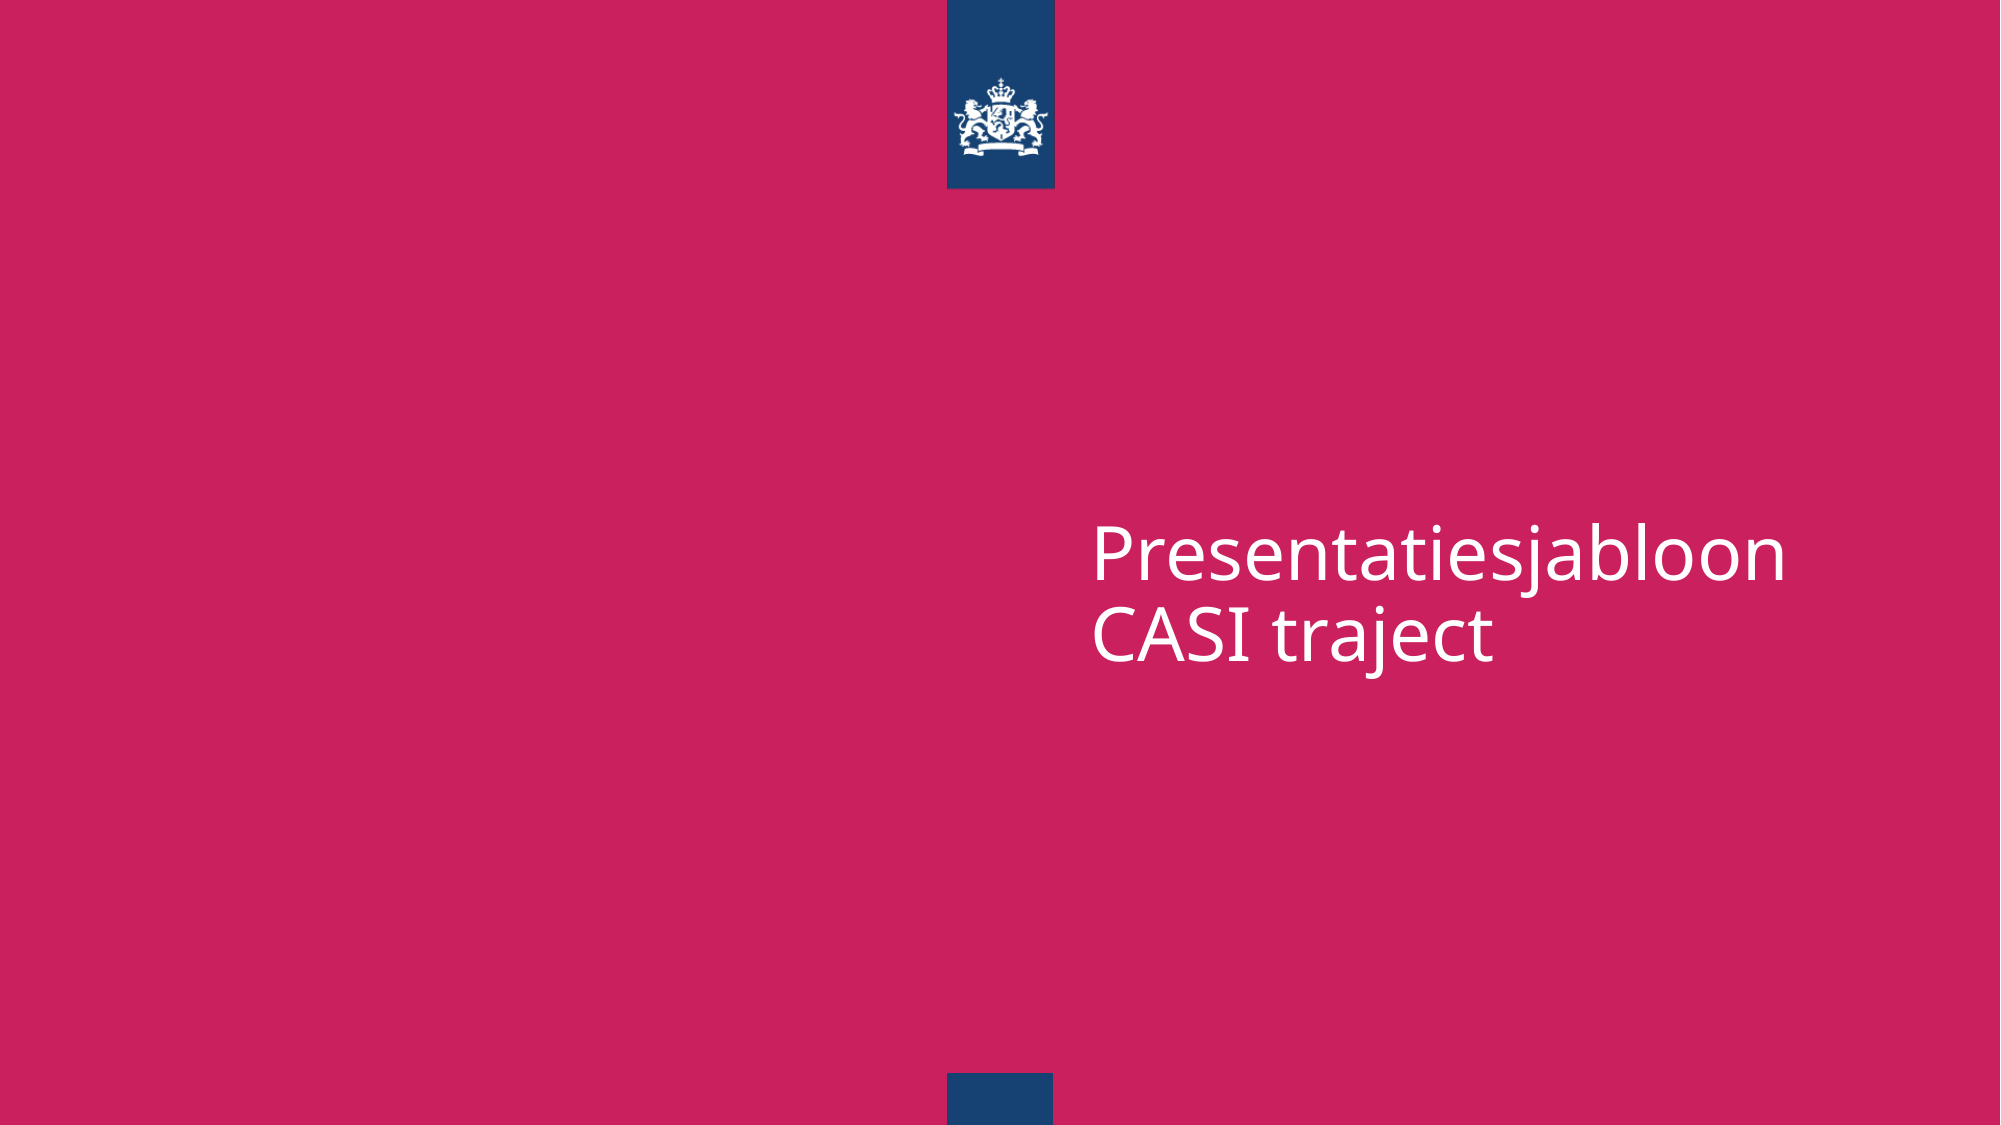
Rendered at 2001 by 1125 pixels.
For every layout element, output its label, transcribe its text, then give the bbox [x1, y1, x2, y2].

title Presentatiesjabloon CASI traject [1075, 308, 1897, 693]
